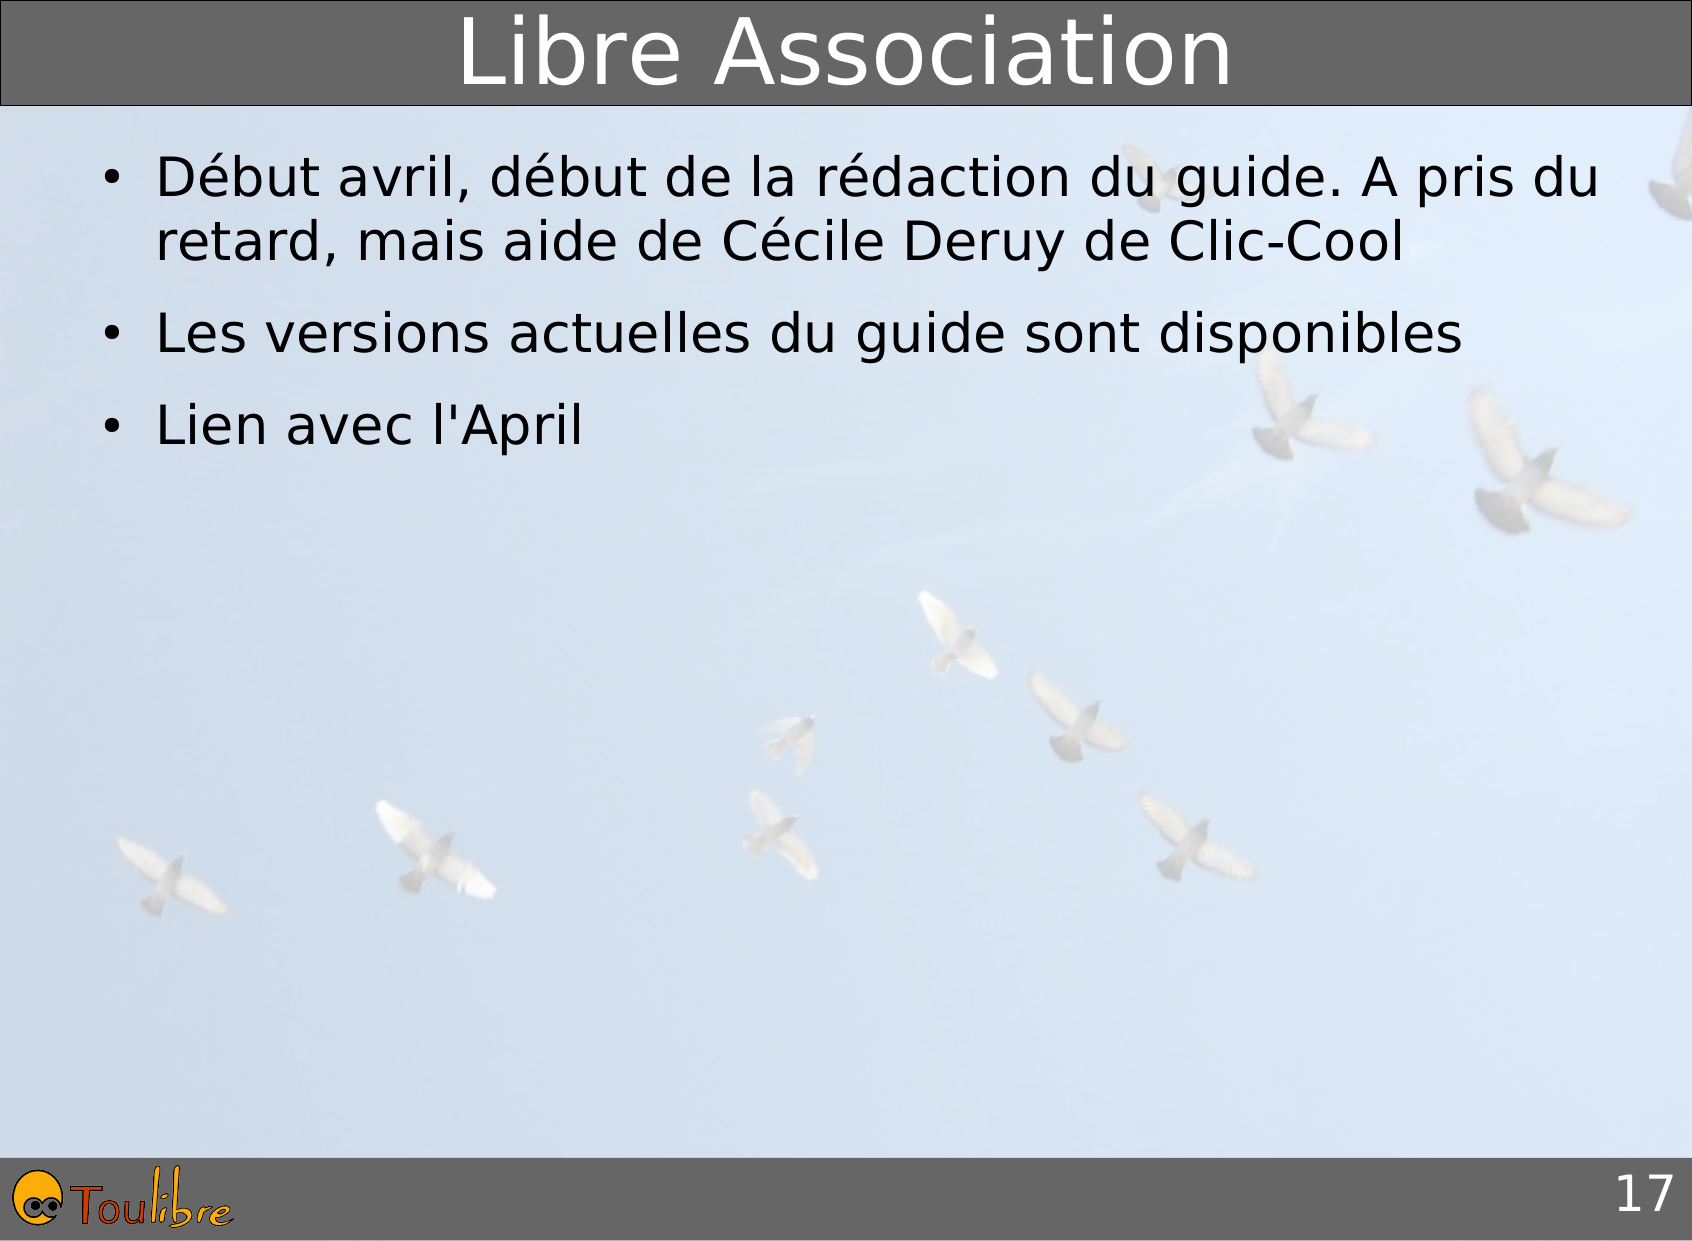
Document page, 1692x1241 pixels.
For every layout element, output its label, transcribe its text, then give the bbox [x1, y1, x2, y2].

list Début avril, début de la rédaction du guide. A pris du retard, mais aide de Cécile Deruy de Clic-Cool Les versions actuelles du guide sont disponibles Lien avec l'April [84, 146, 1608, 1095]
picture [12, 1165, 234, 1228]
title Libre Association [0, 0, 1692, 107]
